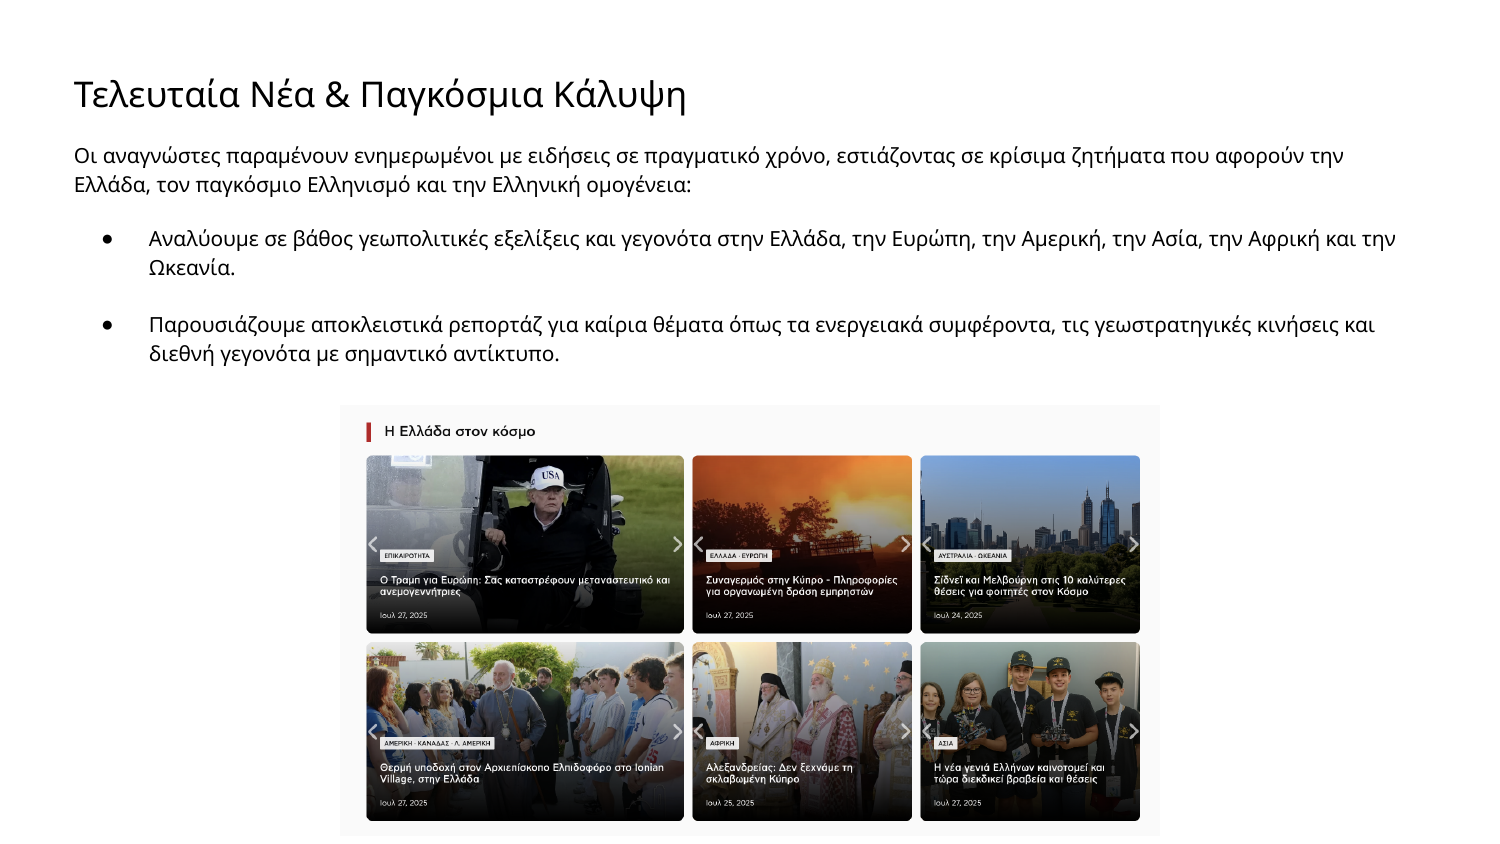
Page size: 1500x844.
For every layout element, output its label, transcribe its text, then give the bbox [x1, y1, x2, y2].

picture [340, 405, 1160, 836]
text_box Τελευταία Νέα & Παγκόσμια Κάλυψη Οι αναγνώστες παραμένουν ενημερωμένοι με ειδήσεις σε πραγματικό χρόνο, εστιάζοντας σε κρίσιμα ζητήματα που αφορούν την Ελλάδα, τον παγκόσμιο Ελληνισμό και την Ελληνική ομογένεια: Αναλύουμε σε βάθος γεωπολιτικές εξελίξεις και γεγονότα στην Ελλάδα, την Ευρώπη, την Αμερική, την Ασία, την Αφρική και την Ωκεανία. Παρουσιάζουμε αποκλειστικά ρεπορτάζ για καίρια θέματα όπως τα ενεργειακά συμφέροντα, τις γεωστρατηγικές κινήσεις και διεθνή γεγονότα με σημαντικό αντίκτυπο. [58, 50, 1442, 381]
